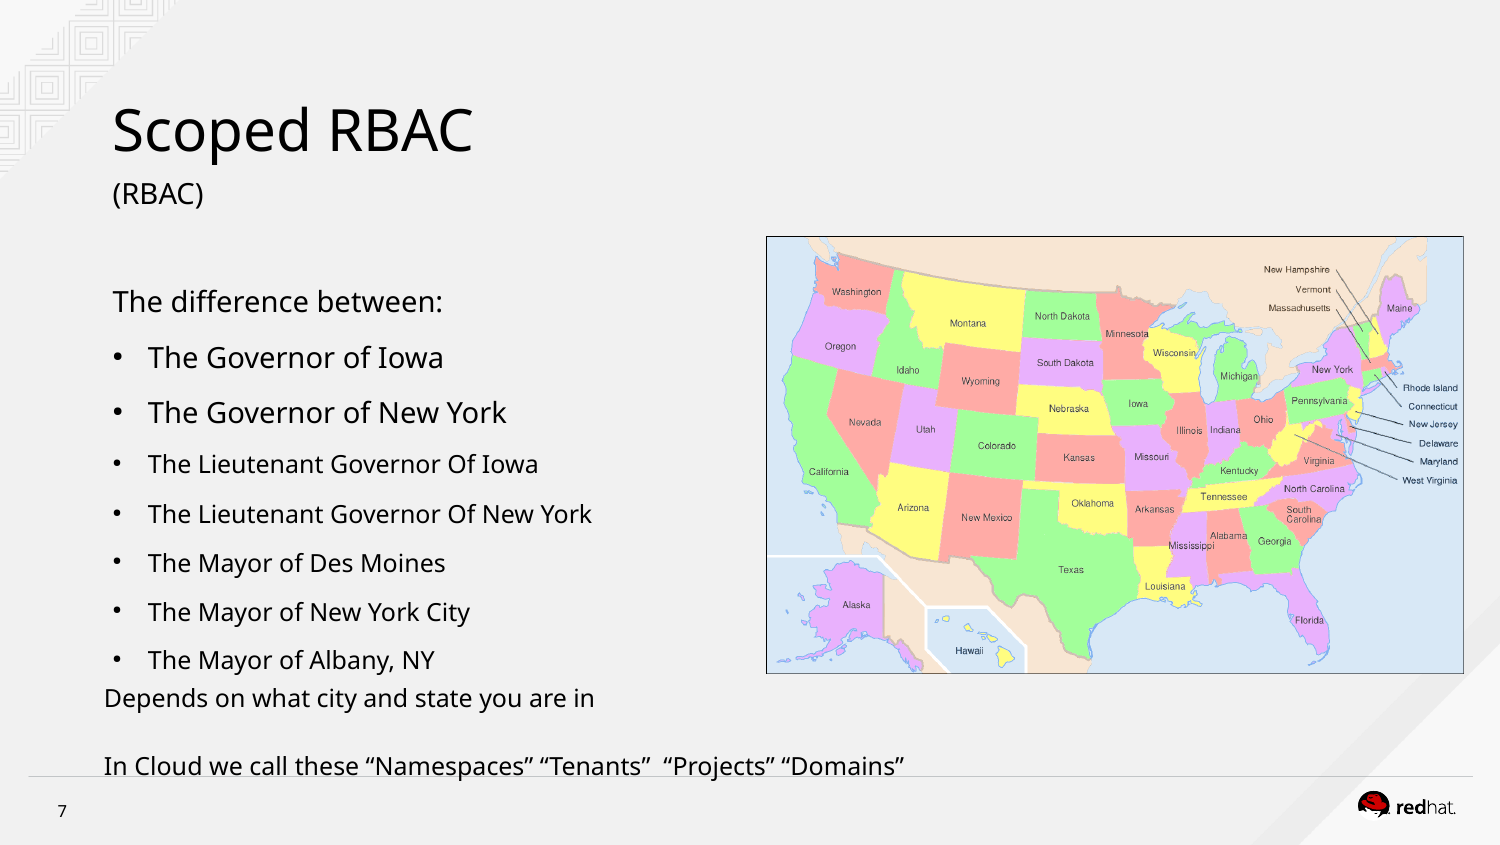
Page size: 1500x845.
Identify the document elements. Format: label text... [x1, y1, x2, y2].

title Scoped RBAC [112, 0, 1388, 169]
text_box The Governor of Iowa The Governor of New York The Lieutenant Governor Of Iowa The Lieutenant Governor Of New York The Mayor of Des Moines The Mayor of New York City The Mayor of Albany, NY [112, 337, 751, 643]
text_box Depends on what city and state you are in In Cloud we call these “Namespaces” “Tenants” “Projects” “Domains” [89, 673, 1255, 806]
text_box The difference between: [112, 281, 766, 319]
picture [0, 0, 1500, 845]
text_box (RBAC) [112, 173, 1388, 259]
